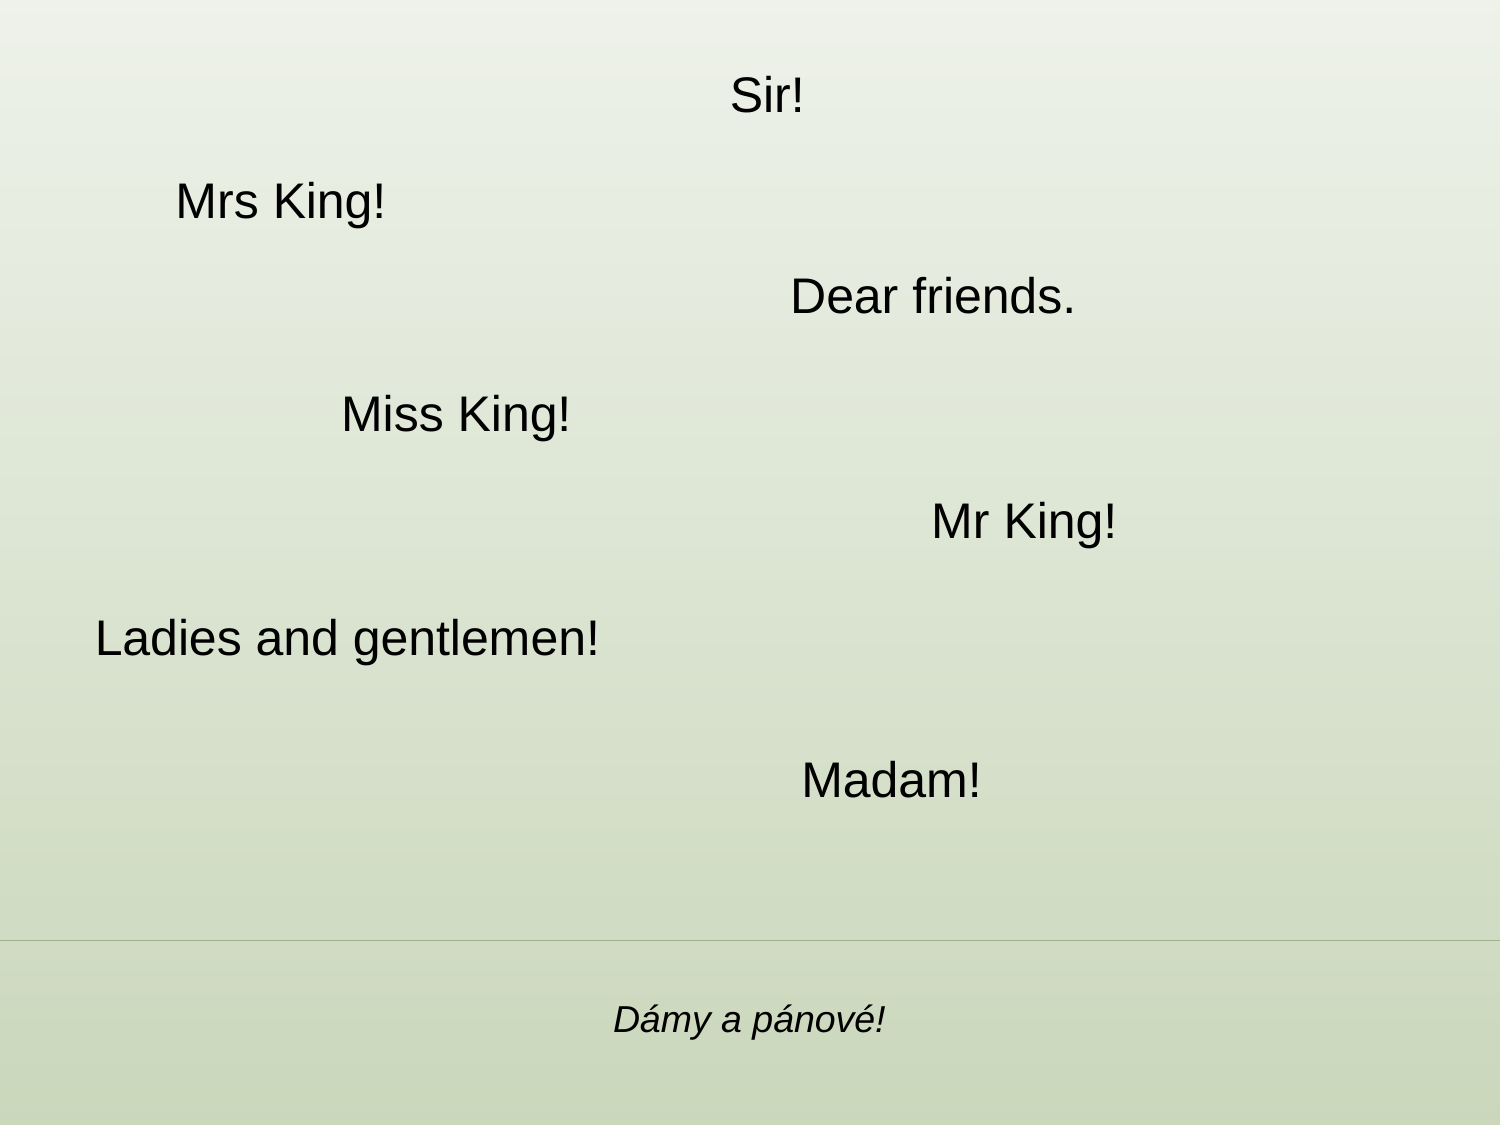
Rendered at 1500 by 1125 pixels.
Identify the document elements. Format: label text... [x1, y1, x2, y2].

text_box Miss King! [326, 373, 587, 449]
text_box Mr King! [916, 481, 1133, 557]
text_box Sir! [715, 54, 820, 131]
text_box Madam! [786, 739, 997, 816]
text_box Dear friends. [775, 255, 1092, 331]
text_box Mrs King! [160, 160, 402, 237]
text_box Dámy a pánové! [598, 987, 901, 1049]
text_box Ladies and gentlemen! [80, 597, 616, 674]
